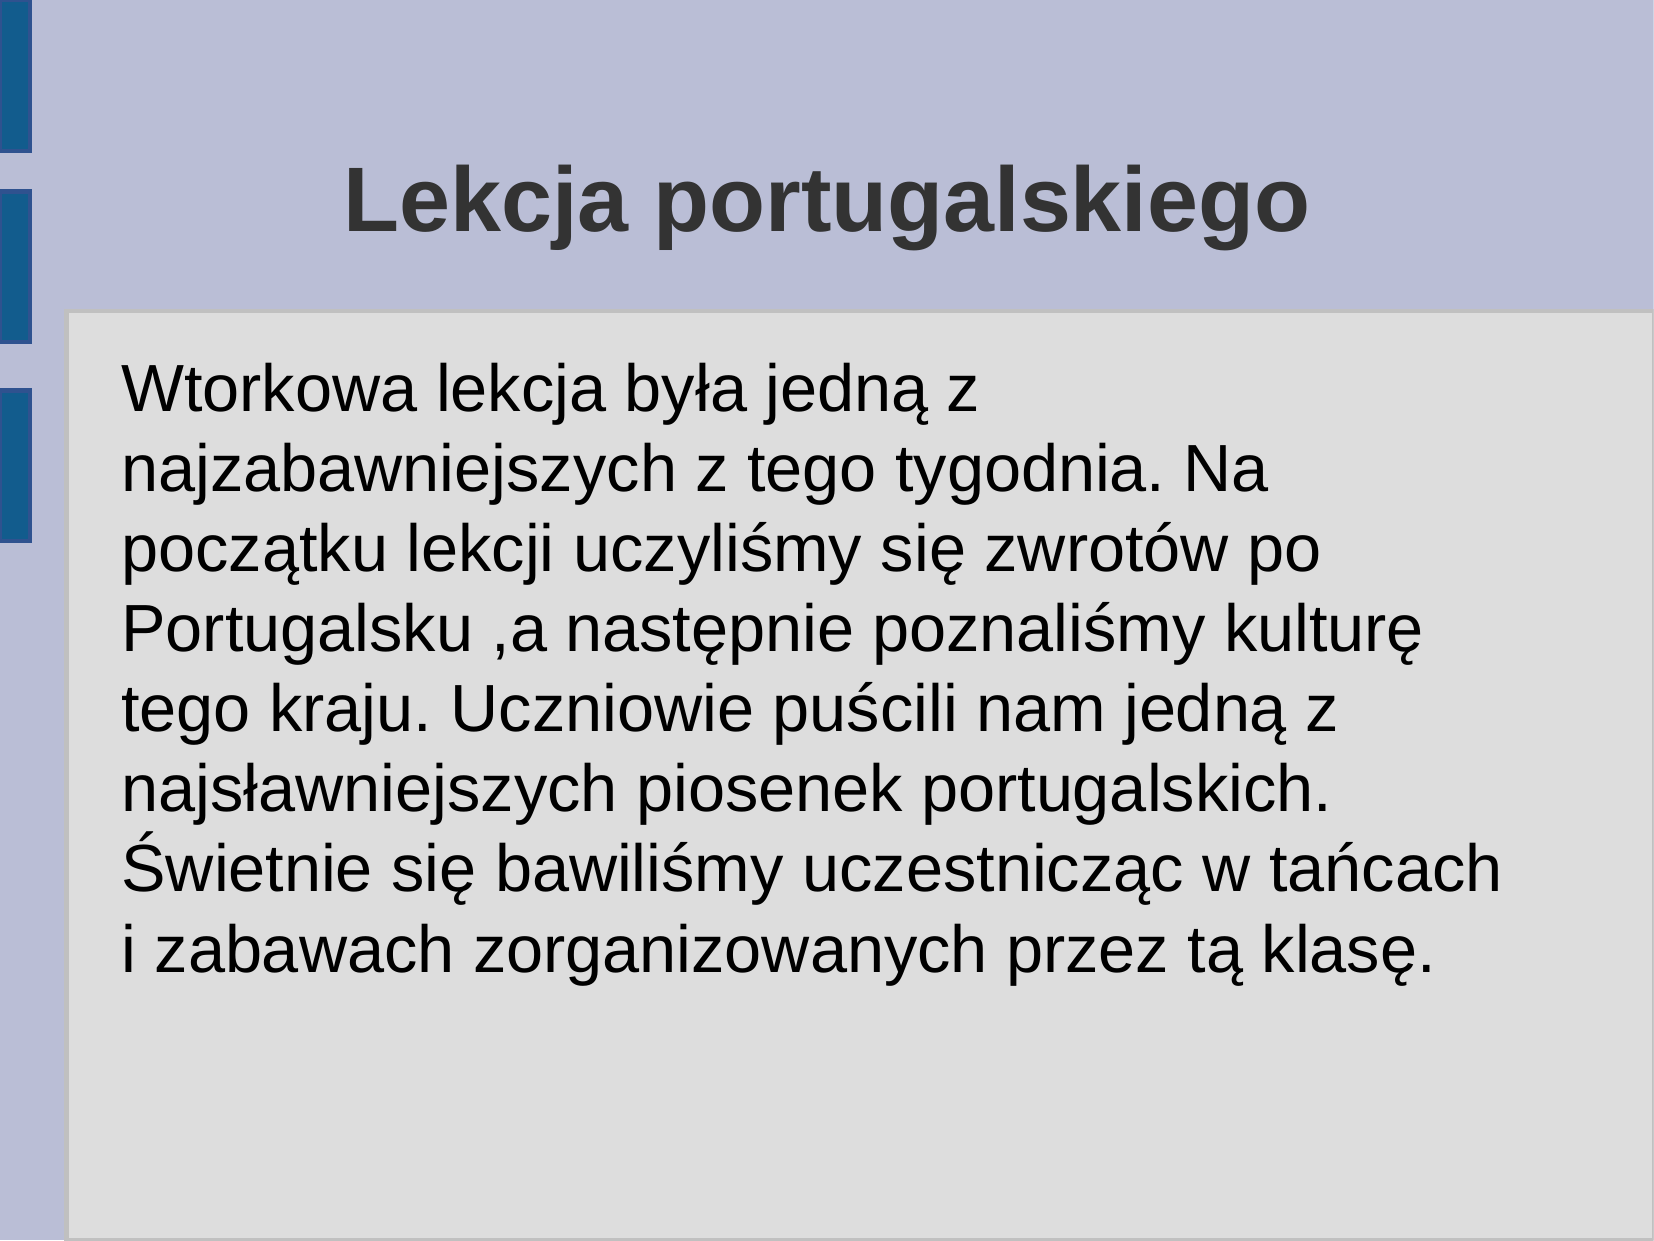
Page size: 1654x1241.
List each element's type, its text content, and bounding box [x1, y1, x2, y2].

list Wtorkowa lekcja była jedną z najzabawniejszych z tego tygodnia. Na początku lekcji uczyliśmy się zwrotów po Portugalsku ,a następnie poznaliśmy kulturę tego kraju. Uczniowie puścili nam jedną z najsławniejszych piosenek portugalskich. Świetnie się bawiliśmy uczestnicząc w tańcach i zabawach zorganizowanych przez tą klasę. [121, 344, 1534, 1126]
title Lekcja portugalskiego [121, 91, 1534, 299]
